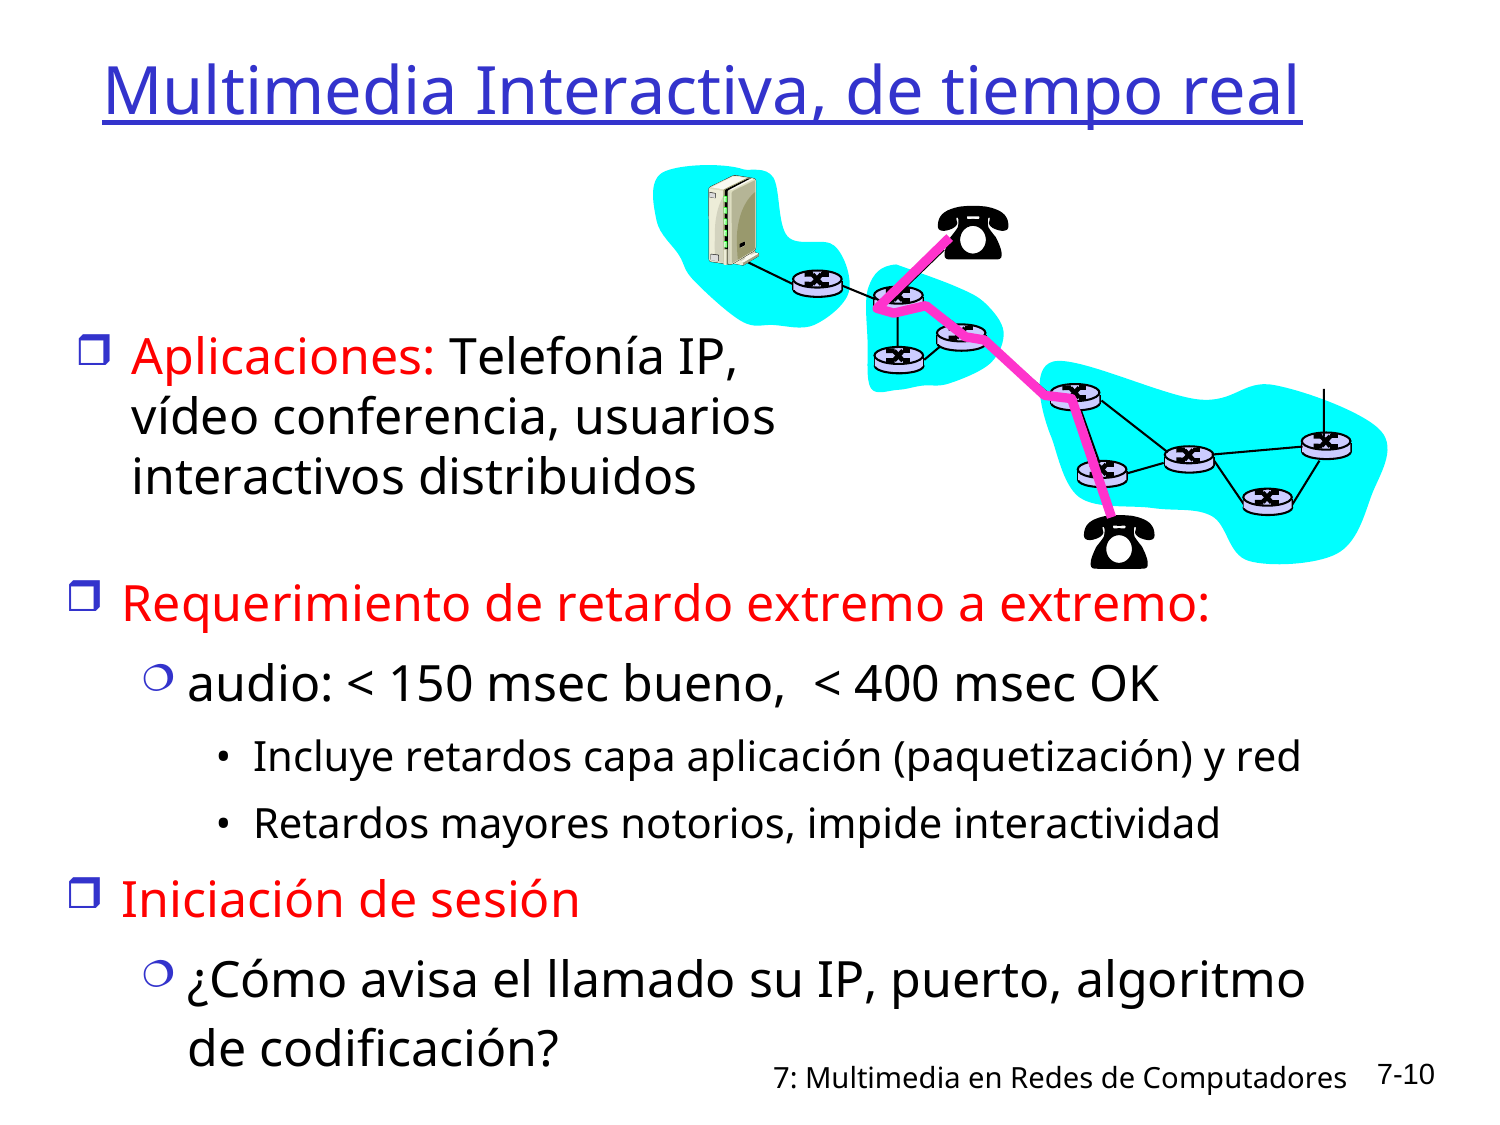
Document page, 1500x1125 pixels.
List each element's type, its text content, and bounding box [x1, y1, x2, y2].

text_box [893, 311, 996, 391]
text_box [888, 273, 1004, 348]
text_box [866, 297, 886, 317]
list Requerimiento de retardo extremo a extremo: audio: < 150 msec bueno, < 400 msec OK Incluye retardos capa aplicación (paquetización) y red Retardos mayores notorios, impide interactividad Iniciación de sesión ¿Cómo avisa el llamado su IP, puerto, algoritmo de codificación? [50, 559, 1354, 1074]
picture [708, 175, 760, 266]
text_box [866, 264, 910, 303]
text_box Aplicaciones: Telefonía IP, vídeo conferencia, usuarios interactivos distribuidos [60, 317, 893, 525]
title Multimedia Interactiva, de tiempo real [87, 17, 1426, 161]
text_box [1040, 399, 1102, 505]
text_box [653, 165, 850, 317]
text_box [1039, 360, 1388, 565]
picture [1083, 515, 1155, 569]
picture [937, 205, 1009, 260]
